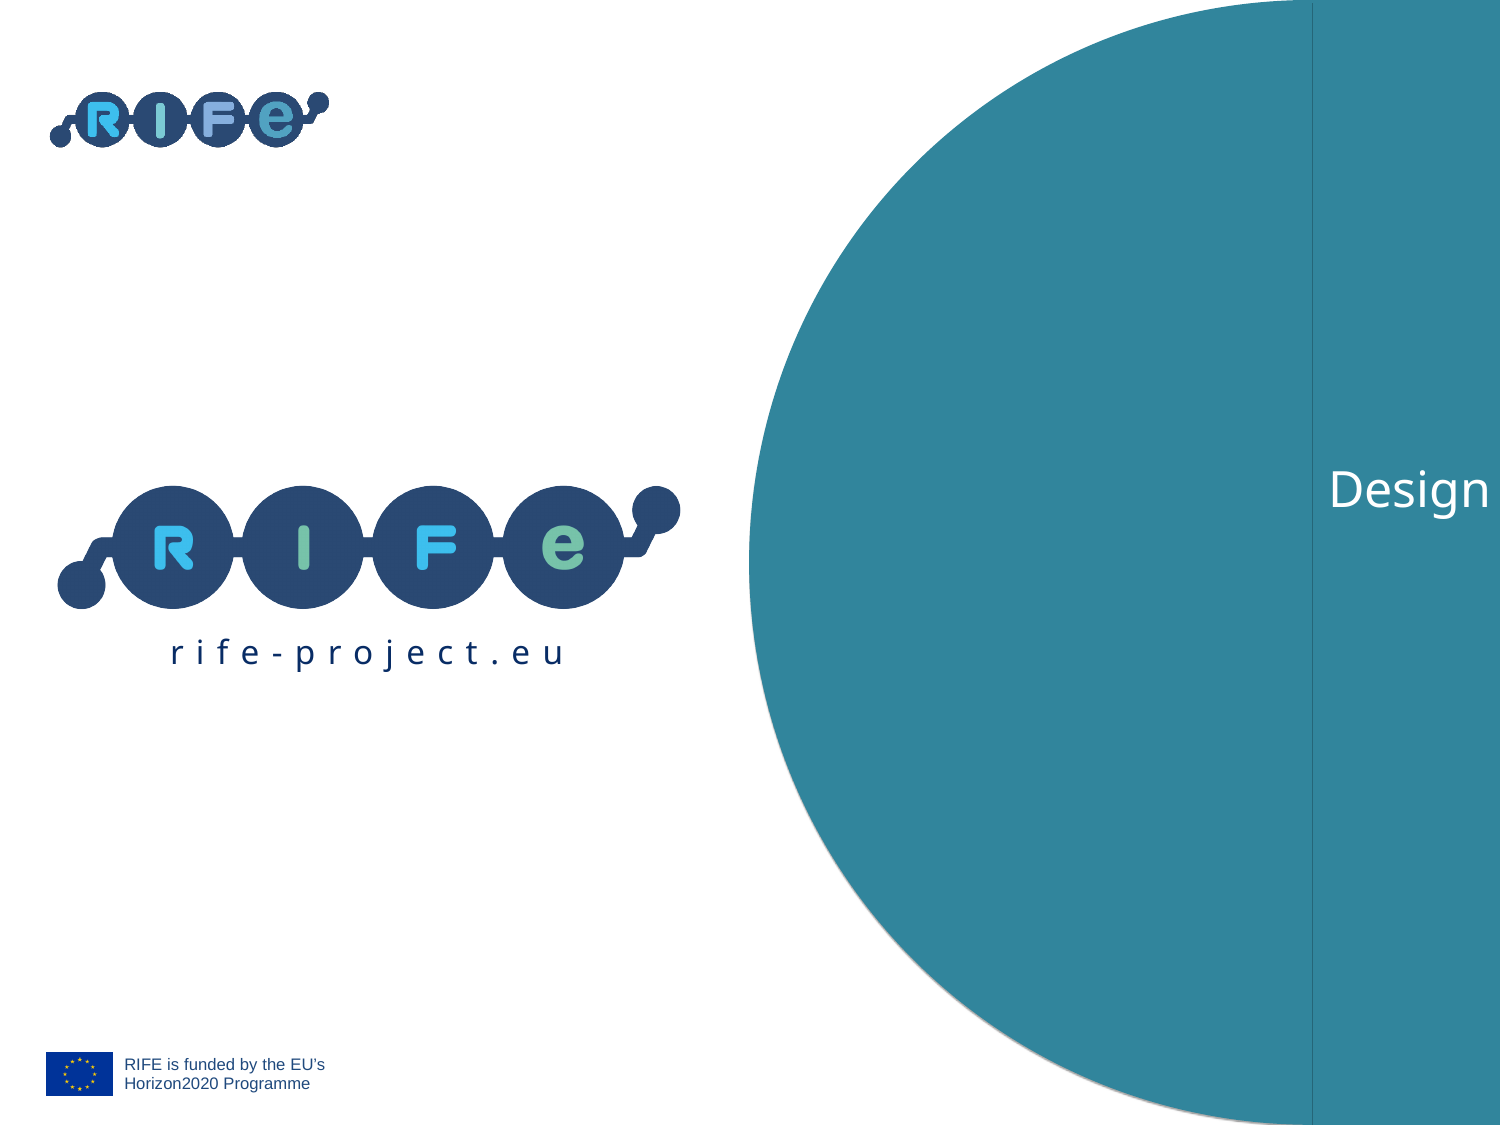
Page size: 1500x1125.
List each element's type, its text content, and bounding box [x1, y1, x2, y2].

picture [0, 29, 382, 204]
picture [0, 347, 791, 736]
text_box Design [460, 450, 1500, 564]
picture [46, 1052, 113, 1096]
